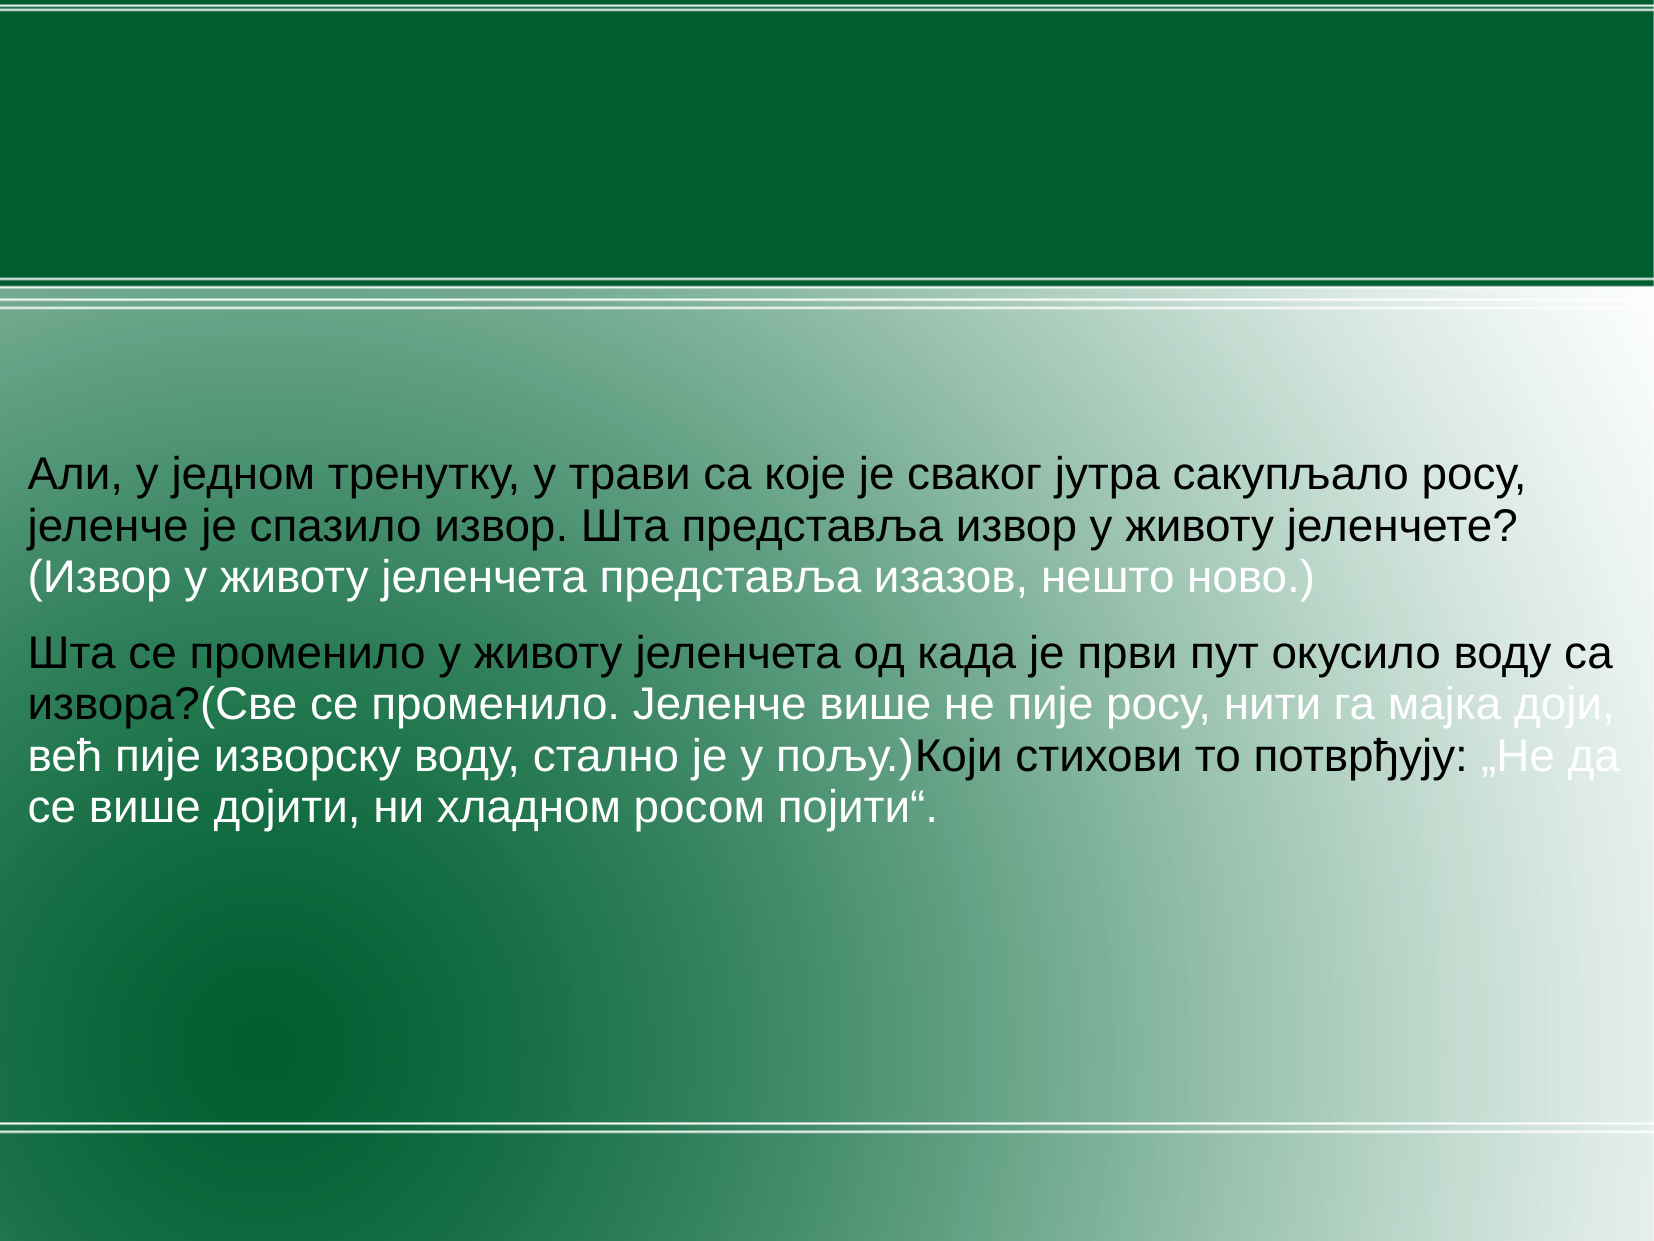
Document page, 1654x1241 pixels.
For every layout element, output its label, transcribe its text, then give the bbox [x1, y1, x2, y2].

picture [0, 0, 1654, 1241]
text_box Али, у једном тренутку, у трави са које је сваког јутра сакупљало росу, јеленче је спазило извор. Шта представља извор у животу јеленчете?(Извор у животу јеленчета представља изазов, нешто ново.) Шта се променило у животу јеленчета од када је први пут окусило воду са извора?(Све се променило. Јеленче више не пије росу, нити га мајка доји, већ пије изворску воду, стално је у пољу.)Који стихови то потврђују: „Не да се више дојити, ни хладном росом појити“. [12, 441, 1654, 886]
